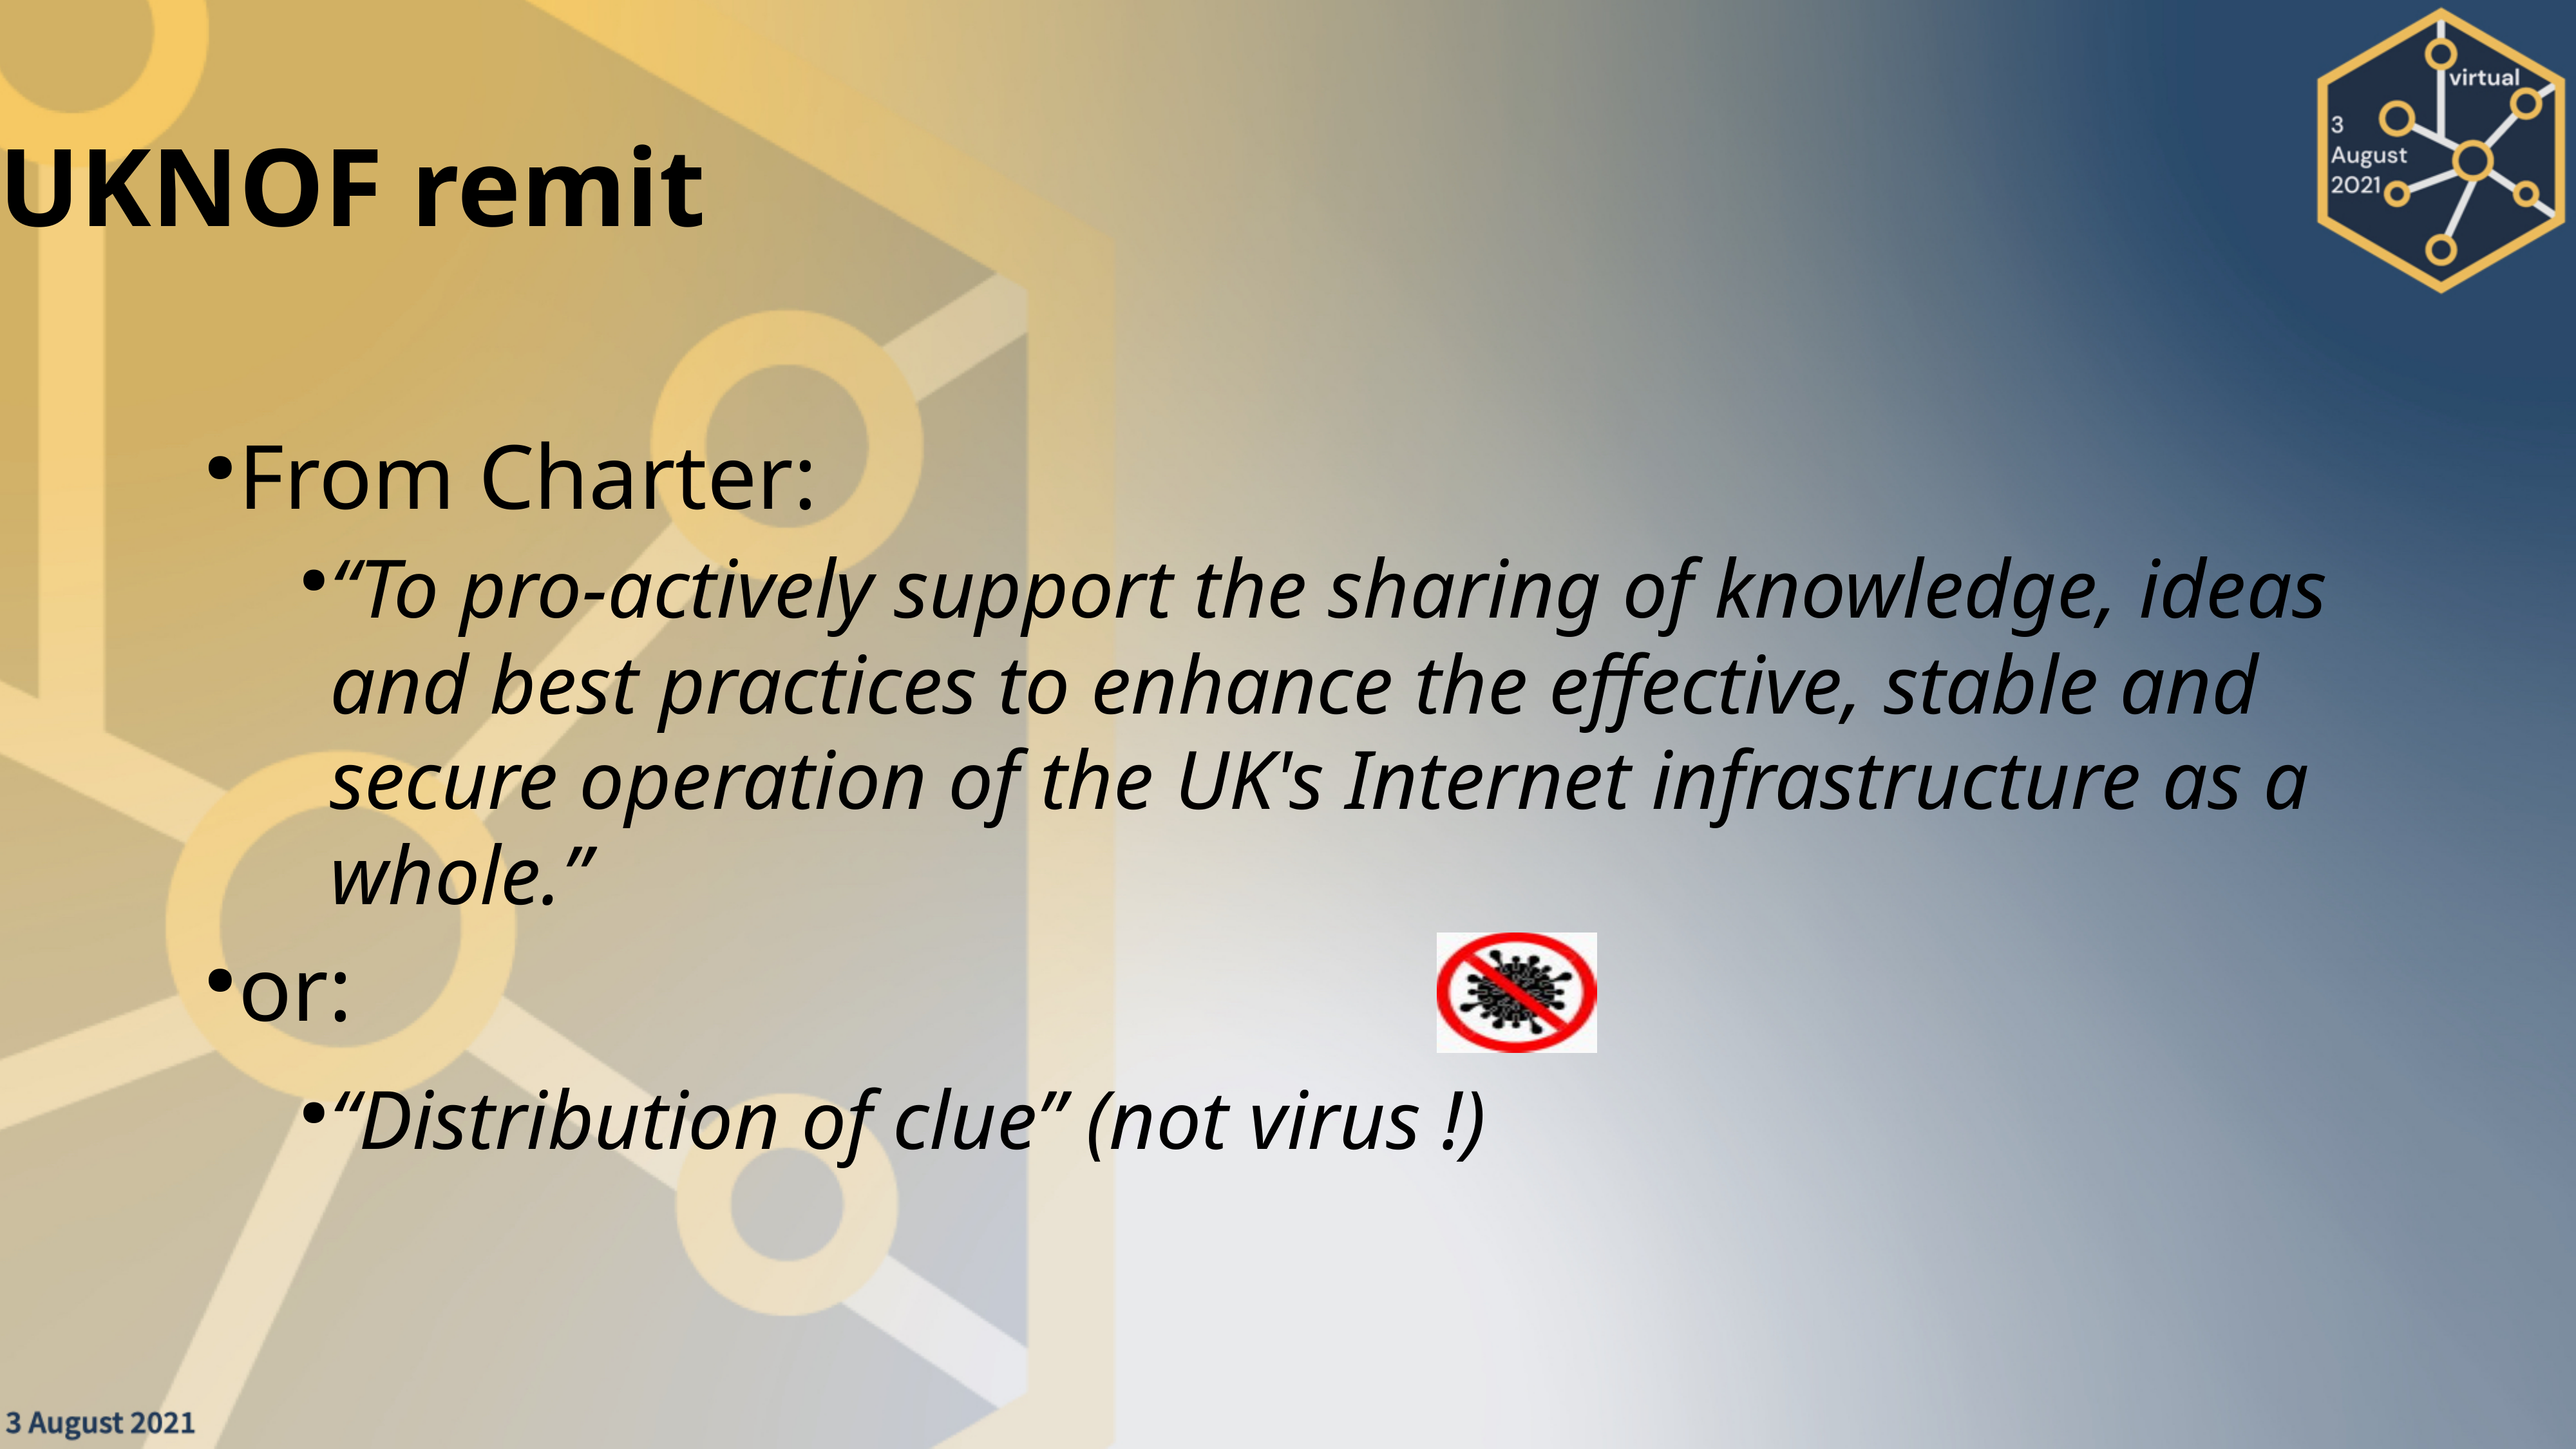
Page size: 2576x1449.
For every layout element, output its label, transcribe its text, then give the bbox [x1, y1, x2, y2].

title UKNOF remit [0, 68, 1083, 309]
picture [0, 0, 2576, 1449]
list From Charter: “To pro-actively support the sharing of knowledge, ideas and best practices to enhance the effective, stable and secure operation of the UK's Internet infrastructure as a whole.” or: “Distribution of clue” (not virus !) [193, 425, 2382, 1295]
